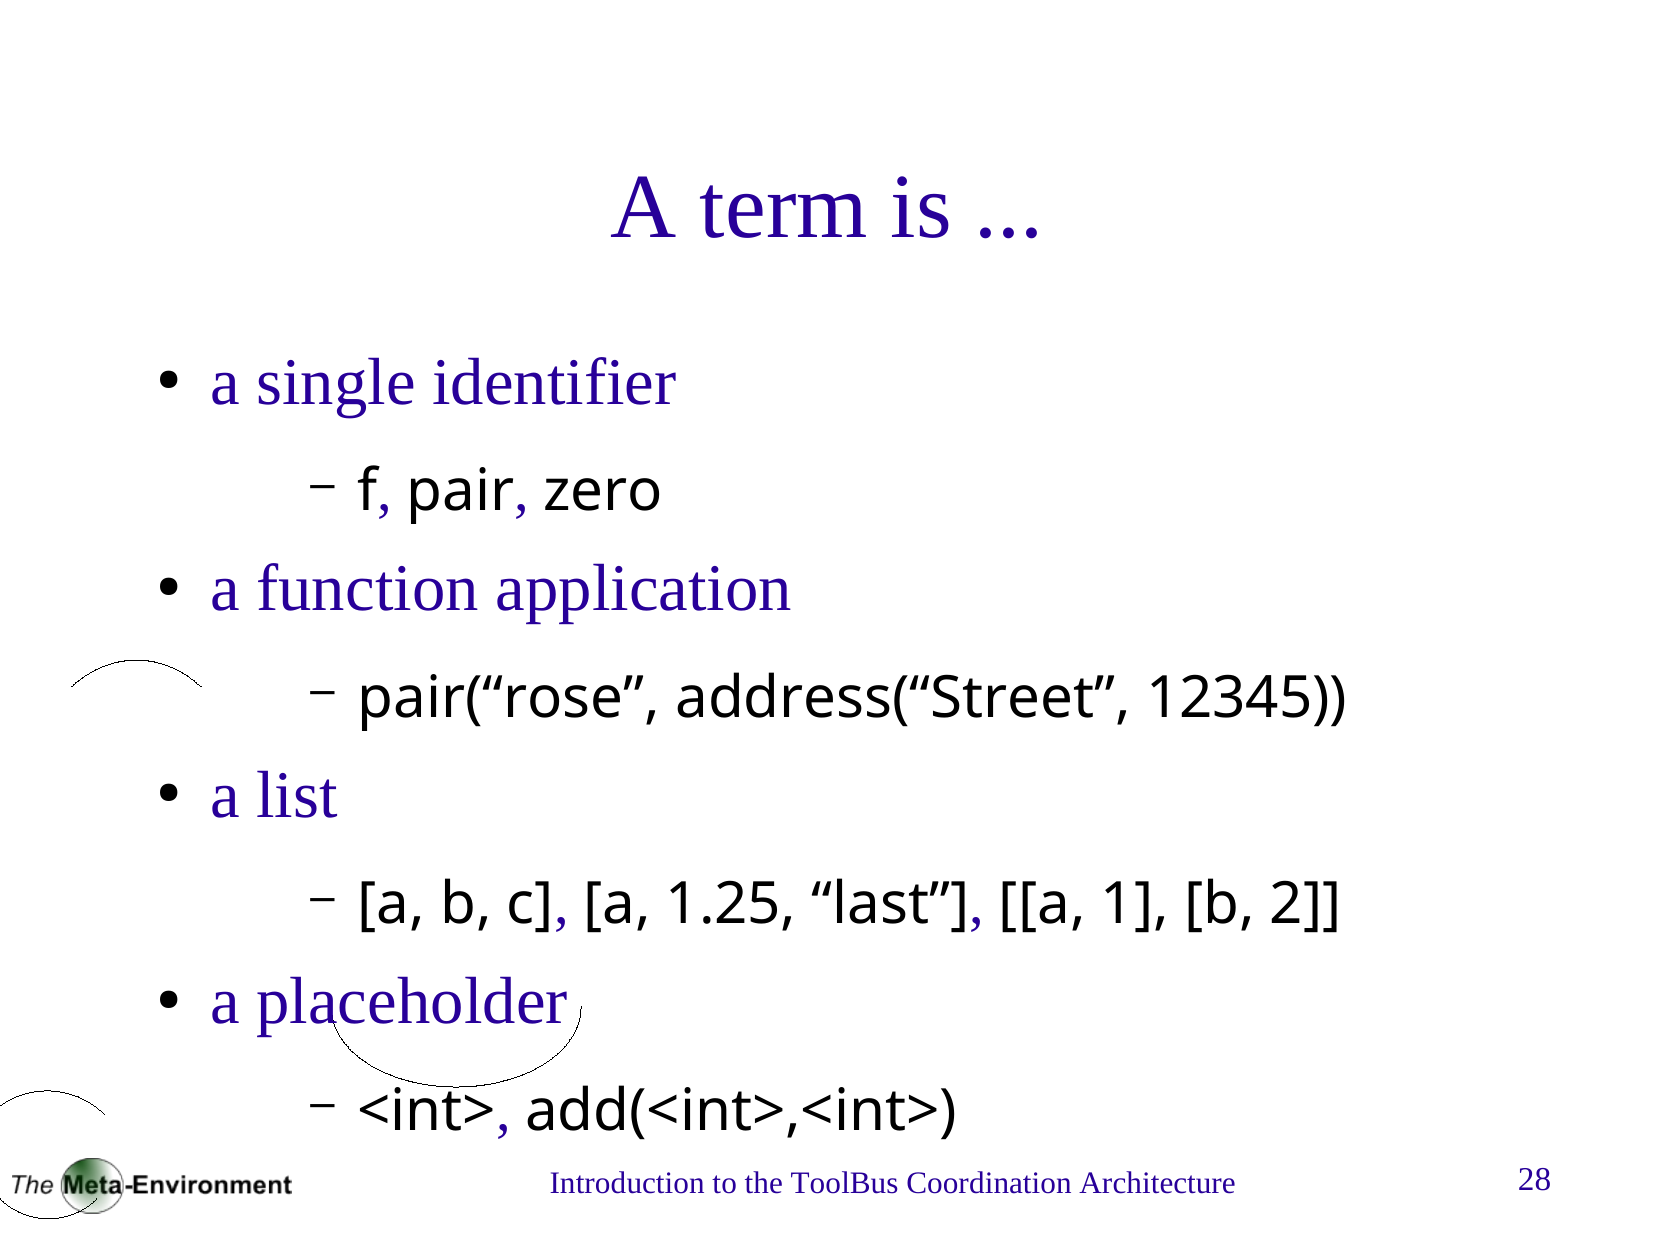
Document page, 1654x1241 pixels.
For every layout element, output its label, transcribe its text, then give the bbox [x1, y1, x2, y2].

list a single identifier f, pair, zero a function application pair(“rose”, address(“Street”, 12345)) a list [a, b, c], [a, 1.25, “last”], [[a, 1], [b, 2]] a placeholder <int>, add(<int>,<int>) [121, 344, 1534, 1181]
picture [12, 1158, 292, 1214]
title A term is ... [121, 102, 1534, 311]
